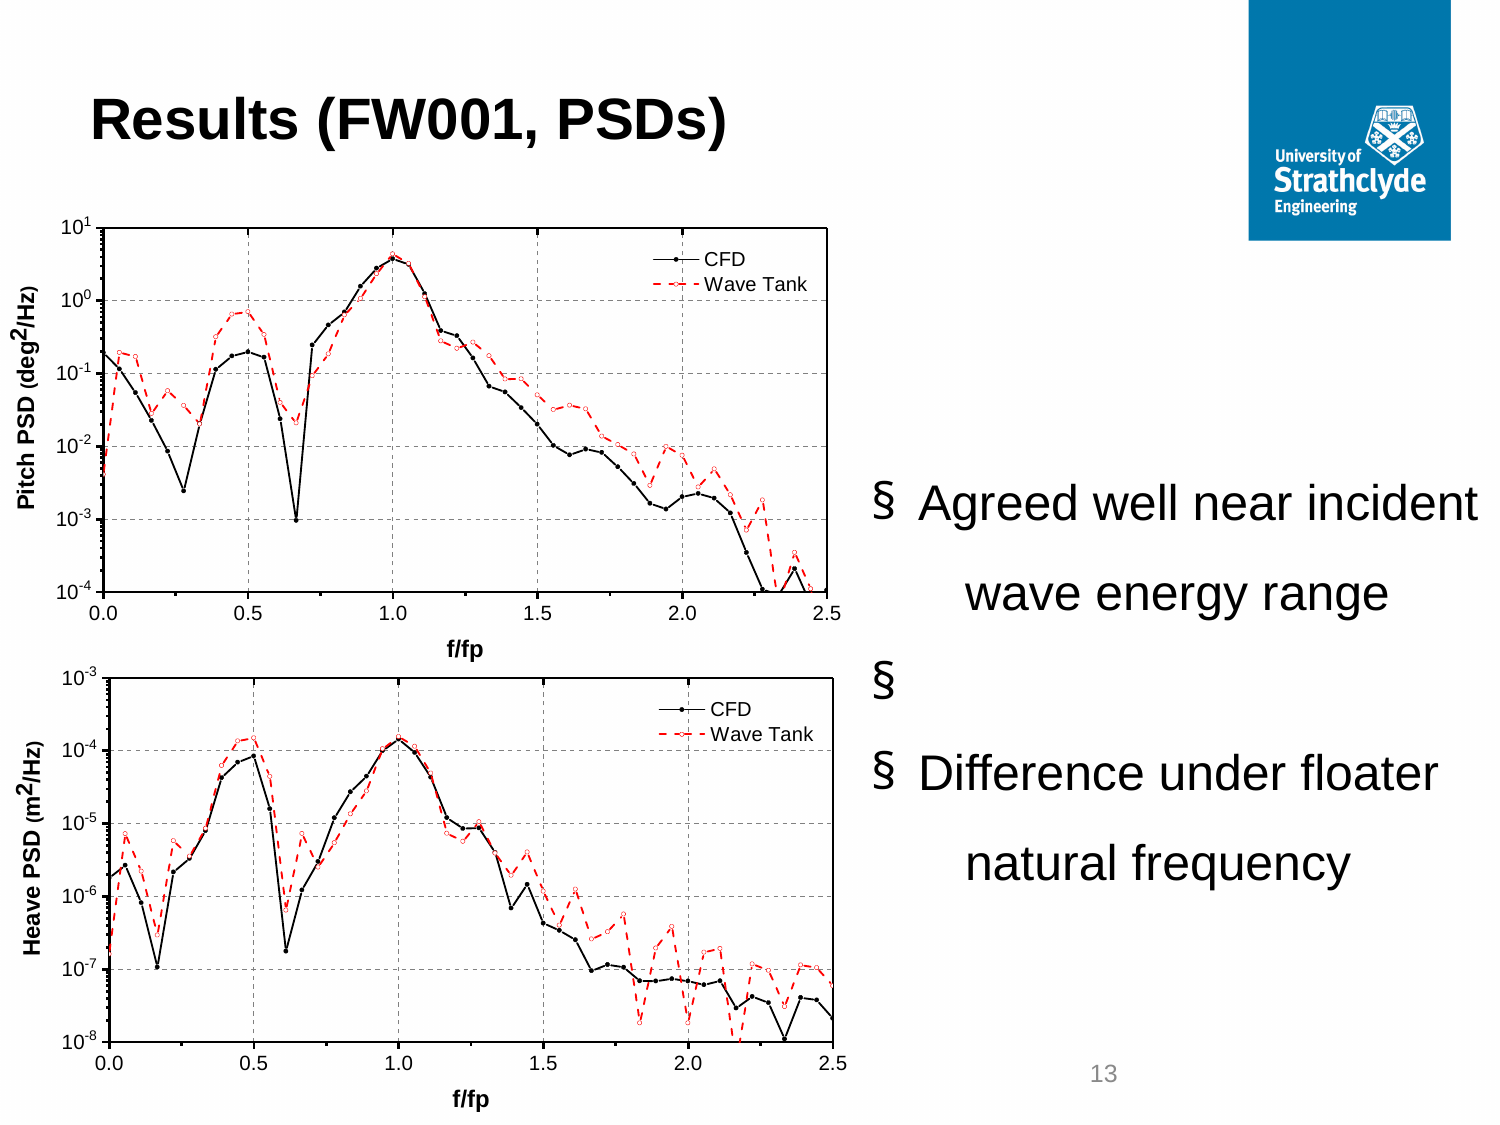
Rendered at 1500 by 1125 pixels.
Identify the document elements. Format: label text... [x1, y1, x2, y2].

text_box 13 [1074, 1042, 1426, 1103]
text_box Agreed well near incident wave energy range Difference under floater natural frequency [856, 432, 1500, 903]
title Results (FW001, PSDs) [75, 7, 1247, 225]
picture [0, 193, 871, 1125]
